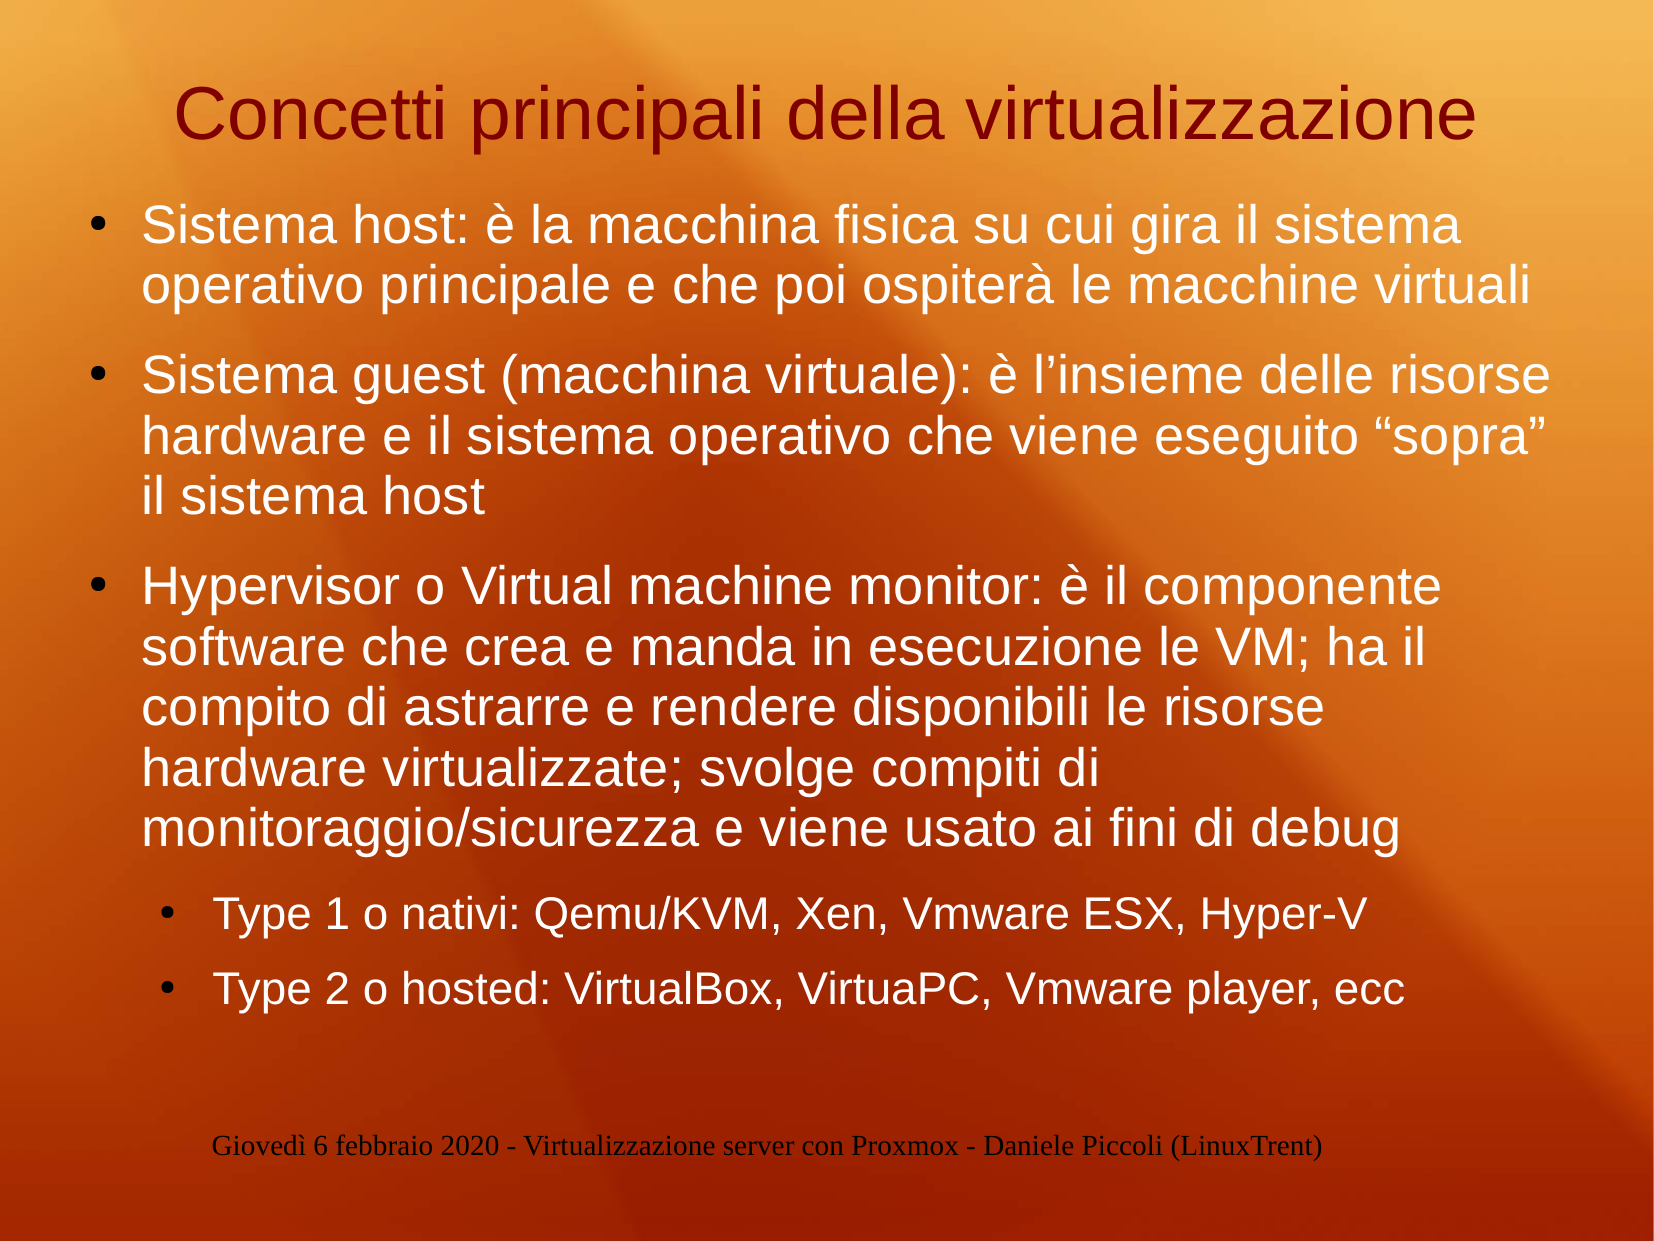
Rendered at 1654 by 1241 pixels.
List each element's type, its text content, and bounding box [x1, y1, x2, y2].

picture [0, 0, 1654, 1241]
title Concetti principali della virtualizzazione [82, 49, 1571, 178]
list Sistema host: è la macchina fisica su cui gira il sistema operativo principale e che poi ospiterà le macchine virtuali Sistema guest (macchina virtuale): è l’insieme delle risorse hardware e il sistema operativo che viene eseguito “sopra” il sistema host Hypervisor o Virtual machine monitor: è il componente software che crea e manda in esecuzione le VM; ha il compito di astrarre e rendere disponibili le risorse hardware virtualizzate; svolge compiti di monitoraggio/sicurezza e viene usato ai fini di debug Type 1 o nativi: Qemu/KVM, Xen, Vmware ESX, Hyper-V Type 2 o hosted: VirtualBox, VirtuaPC, Vmware player, ecc [70, 194, 1559, 1015]
